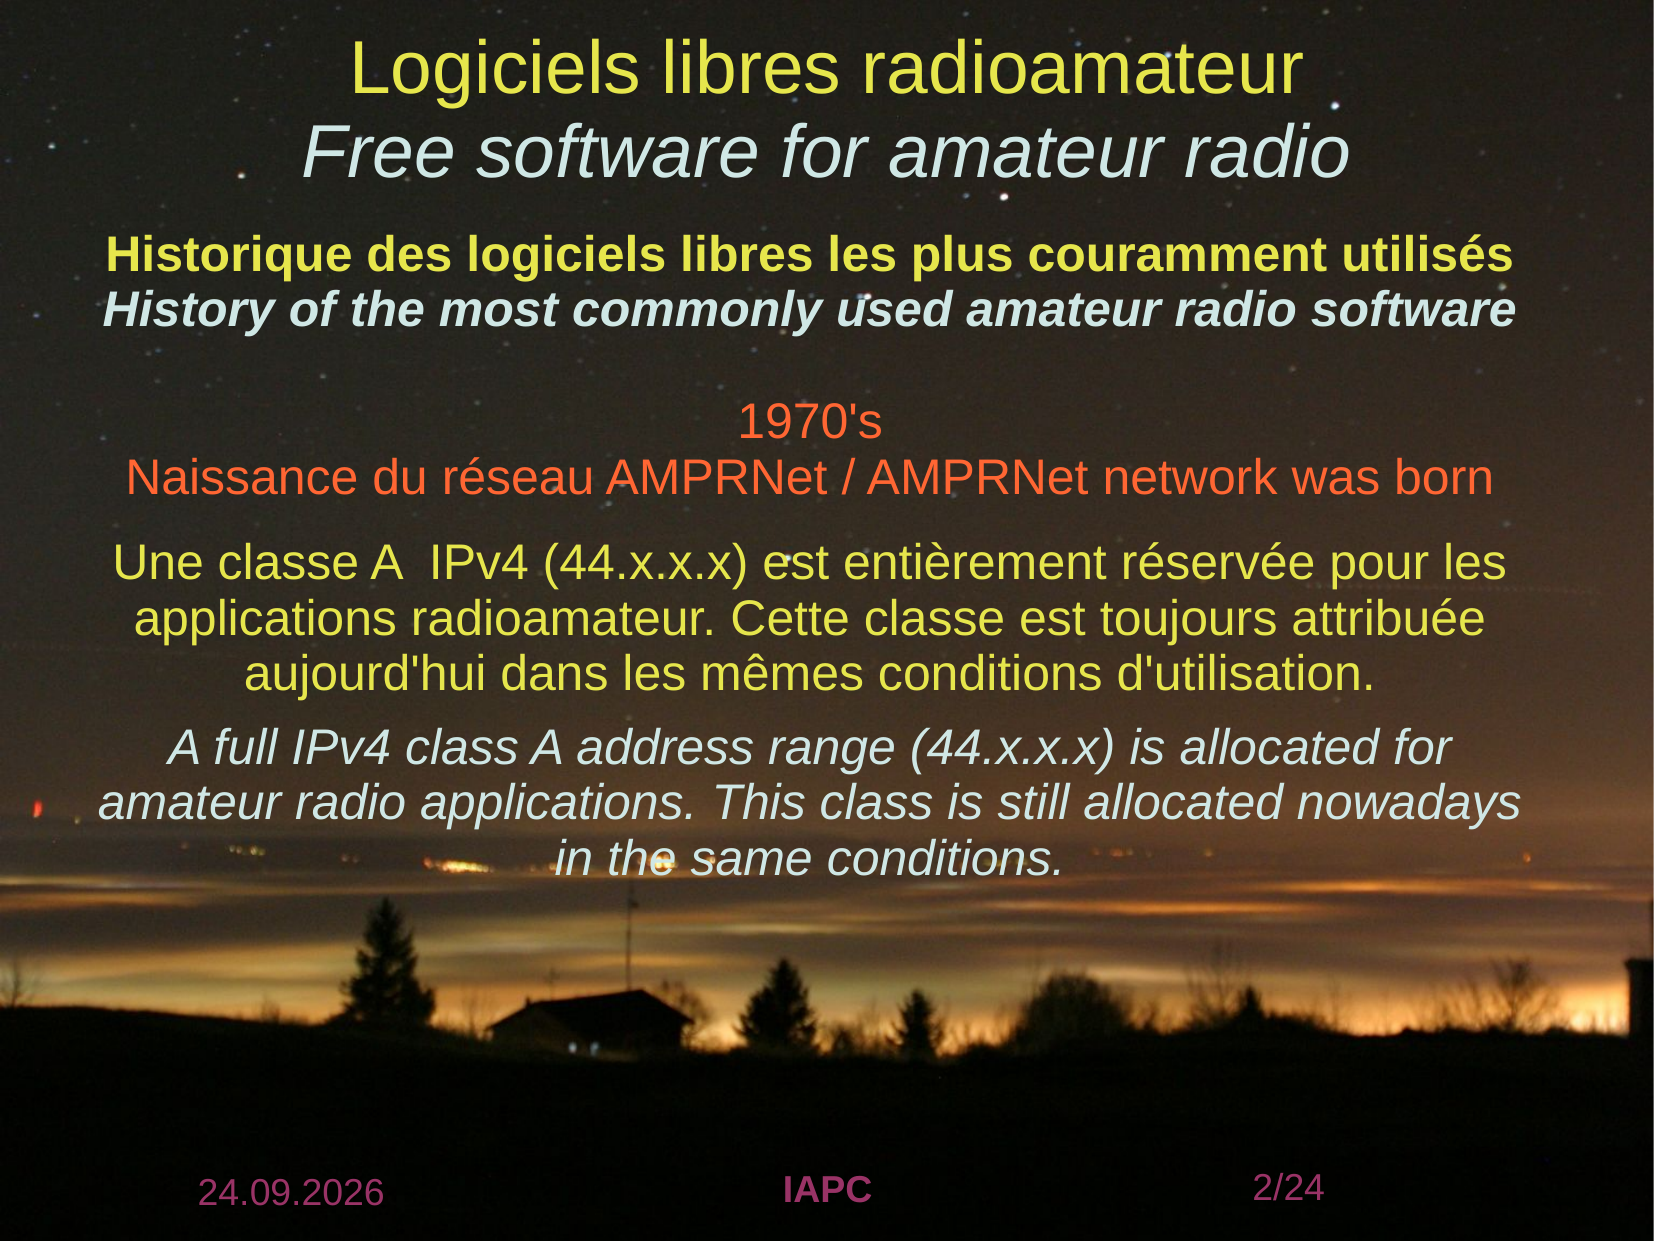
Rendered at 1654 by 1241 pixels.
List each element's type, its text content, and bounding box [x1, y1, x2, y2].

subtitle Historique des logiciels libres les plus couramment utilisés History of the most commonly used amateur radio software 1970's Naissance du réseau AMPRNet / AMPRNet network was born Une classe A IPv4 (44.x.x.x) est entièrement réservée pour les applications radioamateur. Cette classe est toujours attribuée aujourd'hui dans les mêmes conditions d'utilisation. A full IPv4 class A address range (44.x.x.x) is allocated for amateur radio applications. This class is still allocated nowadays in the same conditions. [82, 224, 1538, 944]
picture [0, 0, 1654, 1241]
title Logiciels libres radioamateur Free software for amateur radio [82, 5, 1571, 213]
